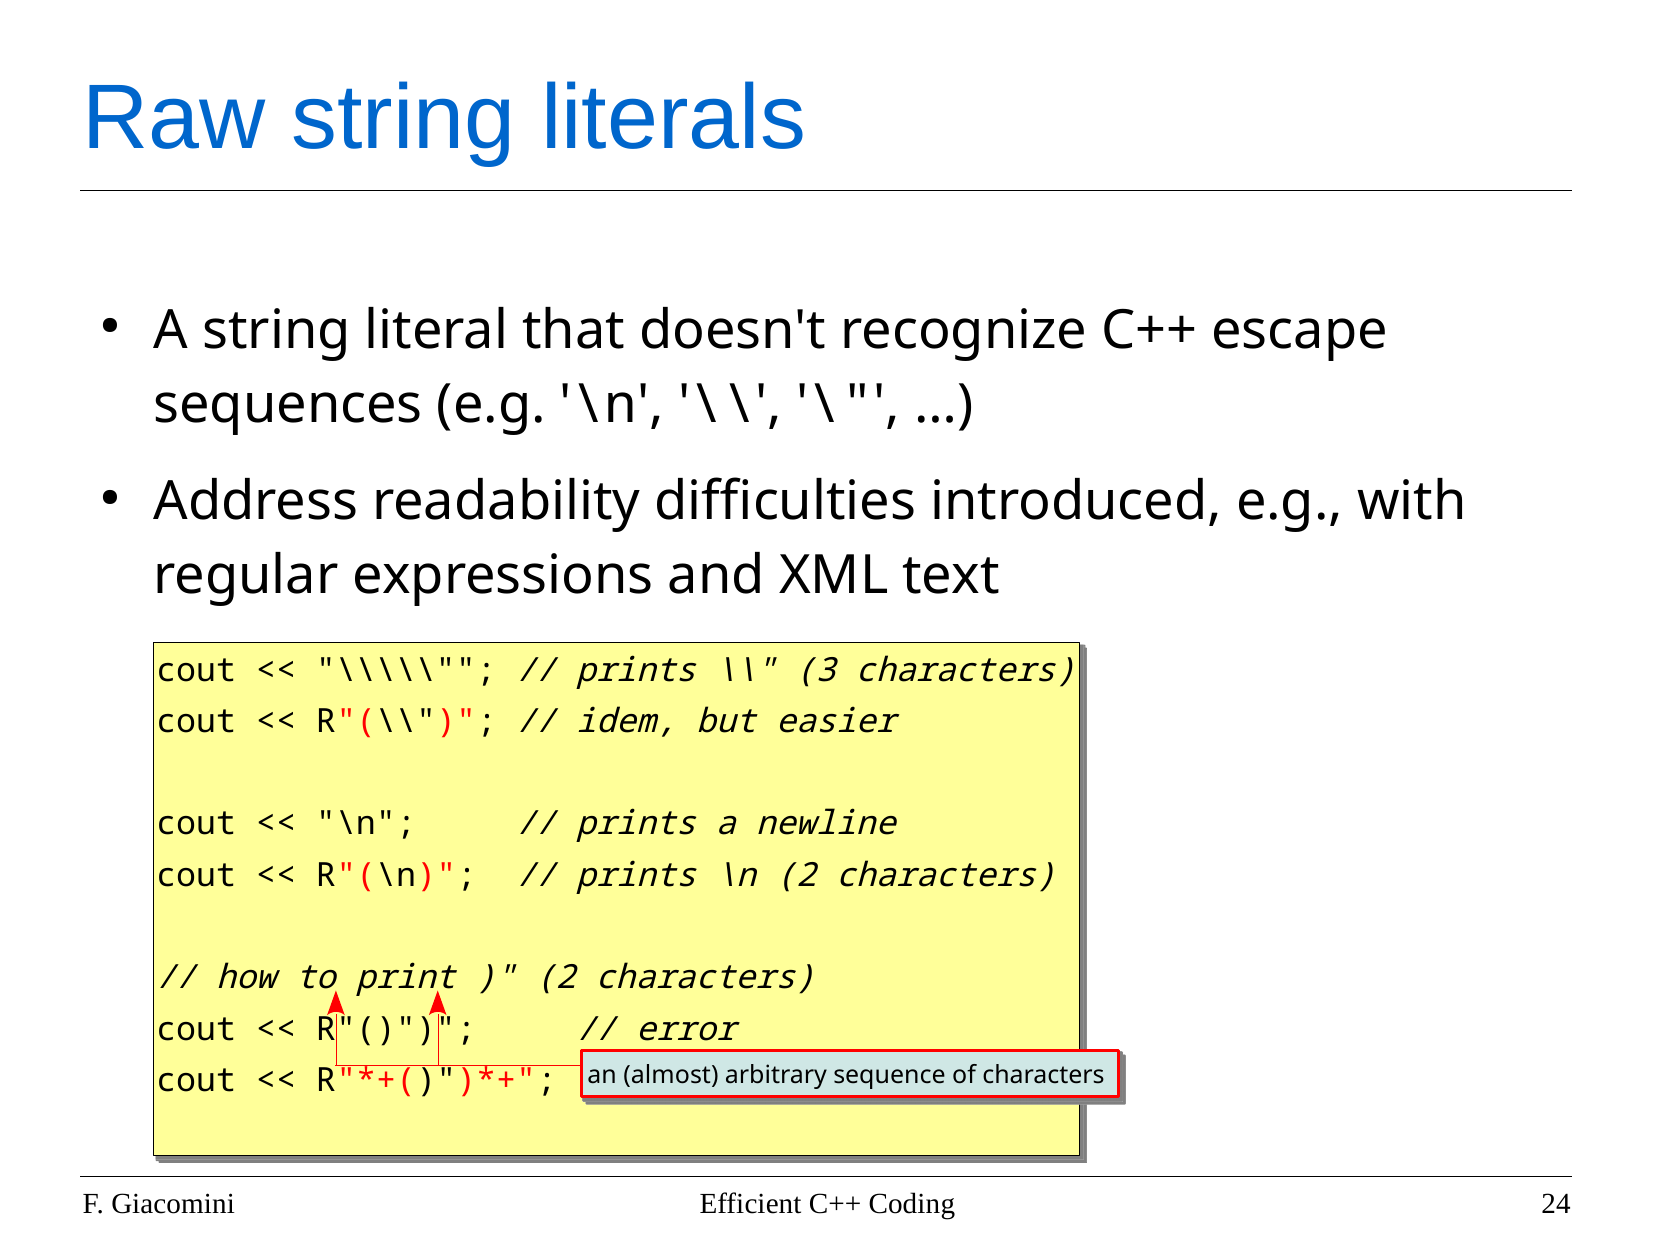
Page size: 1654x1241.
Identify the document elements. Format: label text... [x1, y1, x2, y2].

list A string literal that doesn't recognize C++ escape sequences (e.g. '\n', '\\', '\"', …) Address readability difficulties introduced, e.g., with regular expressions and XML text [82, 290, 1571, 631]
text_box an (almost) arbitrary sequence of characters [581, 1050, 1119, 1097]
text_box cout << "\\\\\""; // prints \\" (3 characters) cout << R"(\\")"; // idem, but easier cout << "\n"; // prints a newline cout << R"(\n)"; // prints \n (2 characters) // how to print )" (2 characters) cout << R"()")"; // error cout << R"*+()")*+"; // ok [153, 642, 1080, 1156]
title Raw string literals [82, 49, 1571, 184]
